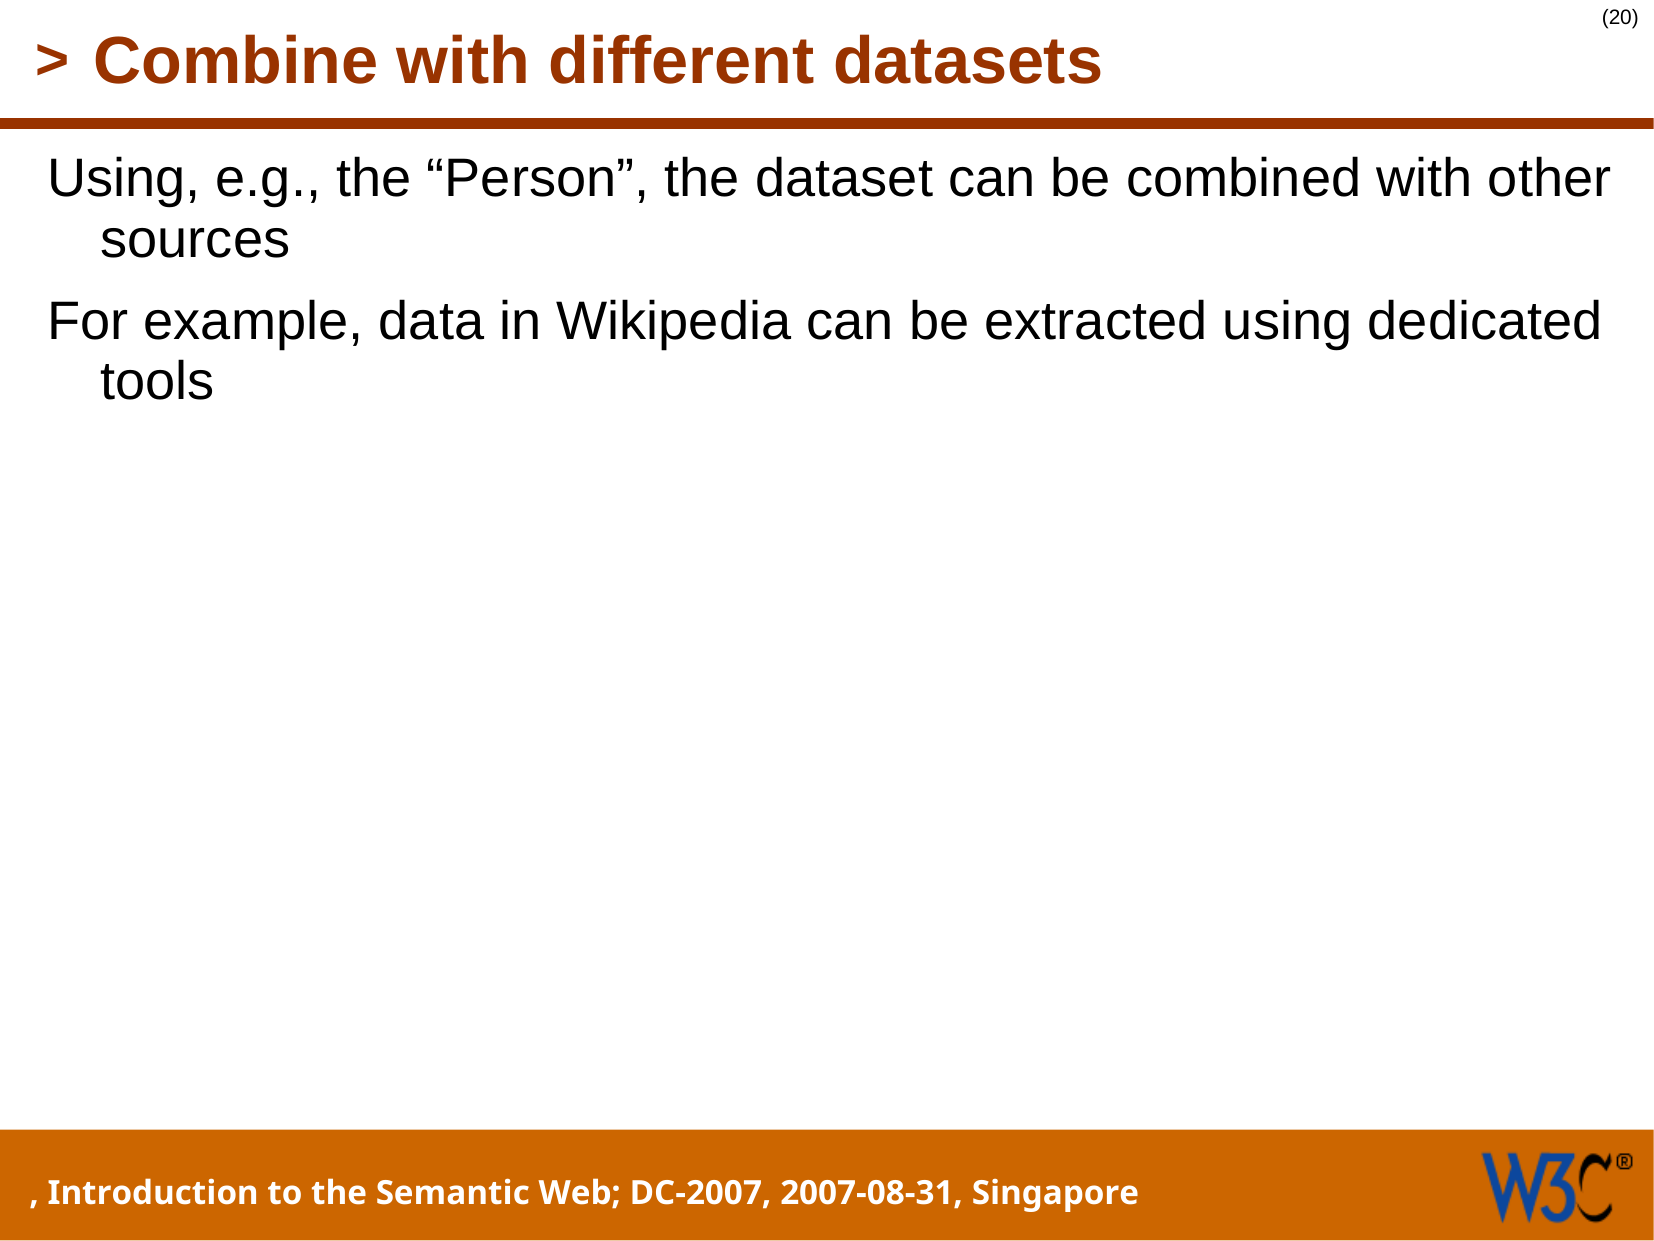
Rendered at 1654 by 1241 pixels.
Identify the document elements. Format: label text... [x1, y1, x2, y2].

picture [1477, 1149, 1639, 1228]
title Combine with different datasets [93, 7, 1493, 111]
list Using, e.g., the “Person”, the dataset can be combined with other sources For example, data in Wikipedia can be extracted using dedicated tools [29, 147, 1624, 1119]
